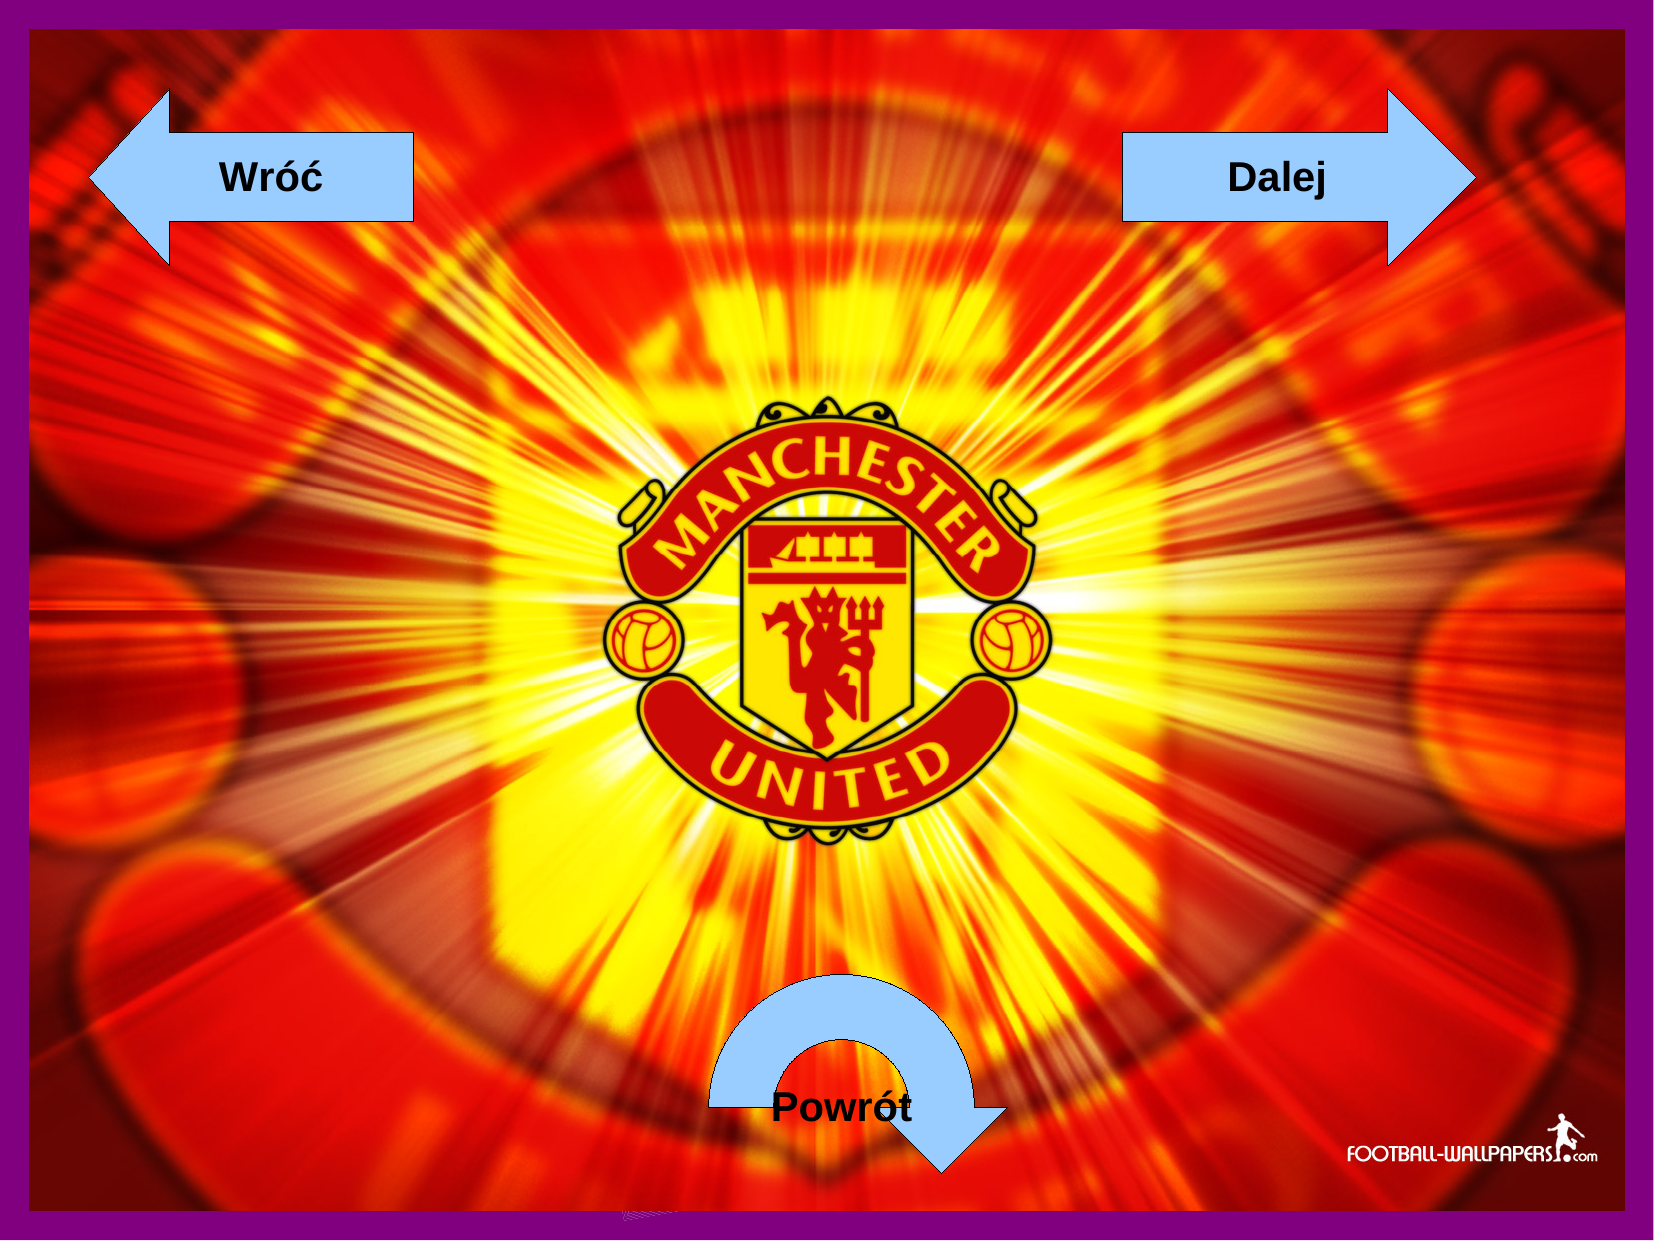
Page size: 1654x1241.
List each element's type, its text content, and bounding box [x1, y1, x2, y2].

text_box Powrót [708, 974, 1008, 1174]
text_box Wróć [88, 88, 414, 266]
picture [29, 29, 1625, 1211]
text_box Dalej [1122, 88, 1477, 266]
